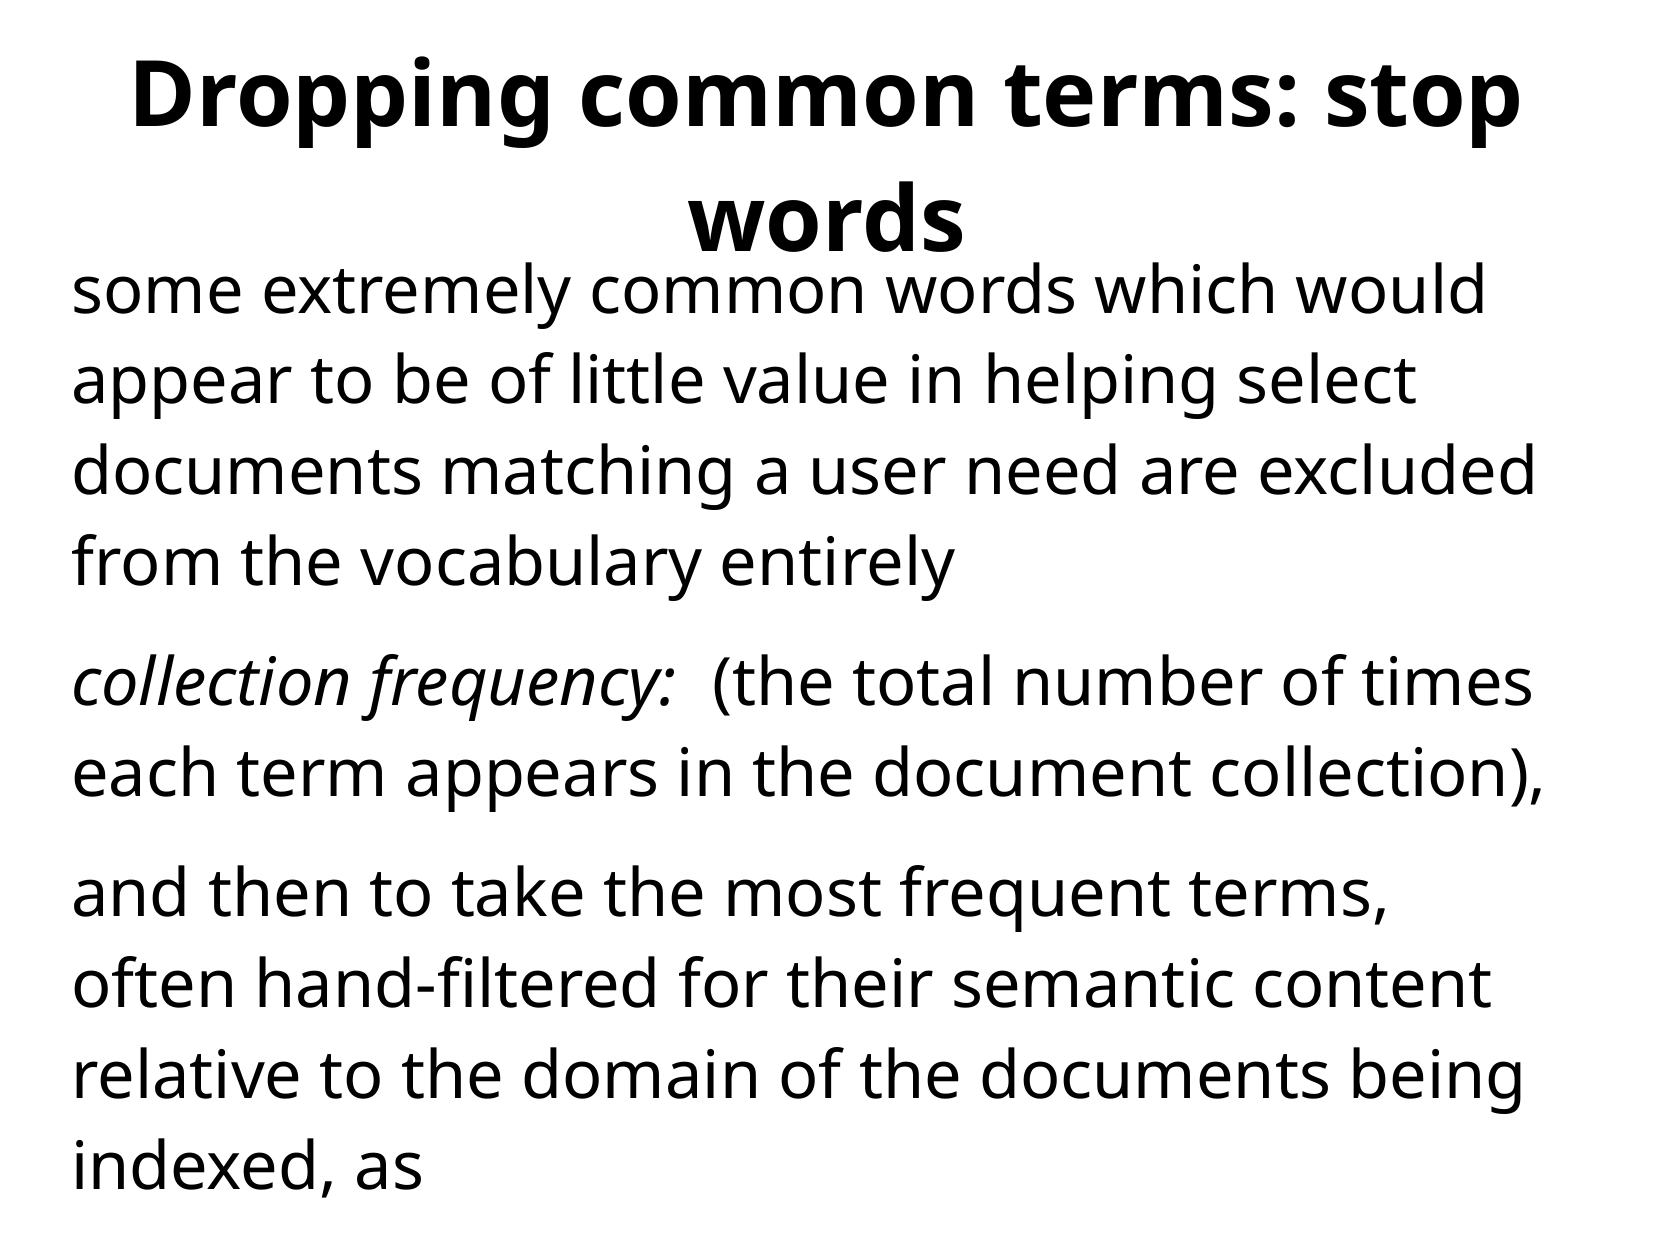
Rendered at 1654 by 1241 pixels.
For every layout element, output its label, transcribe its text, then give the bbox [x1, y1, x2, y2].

list some extremely common words which would appear to be of little value in helping select documents matching a user need are excluded from the vocabulary entirely collection frequency: (the total number of times each term appears in the document collection), and then to take the most frequent terms, often hand-filtered for their semantic content relative to the domain of the documents being indexed, as a stop list, [71, 241, 1560, 1226]
title Dropping common terms: stop words [82, 43, 1571, 263]
